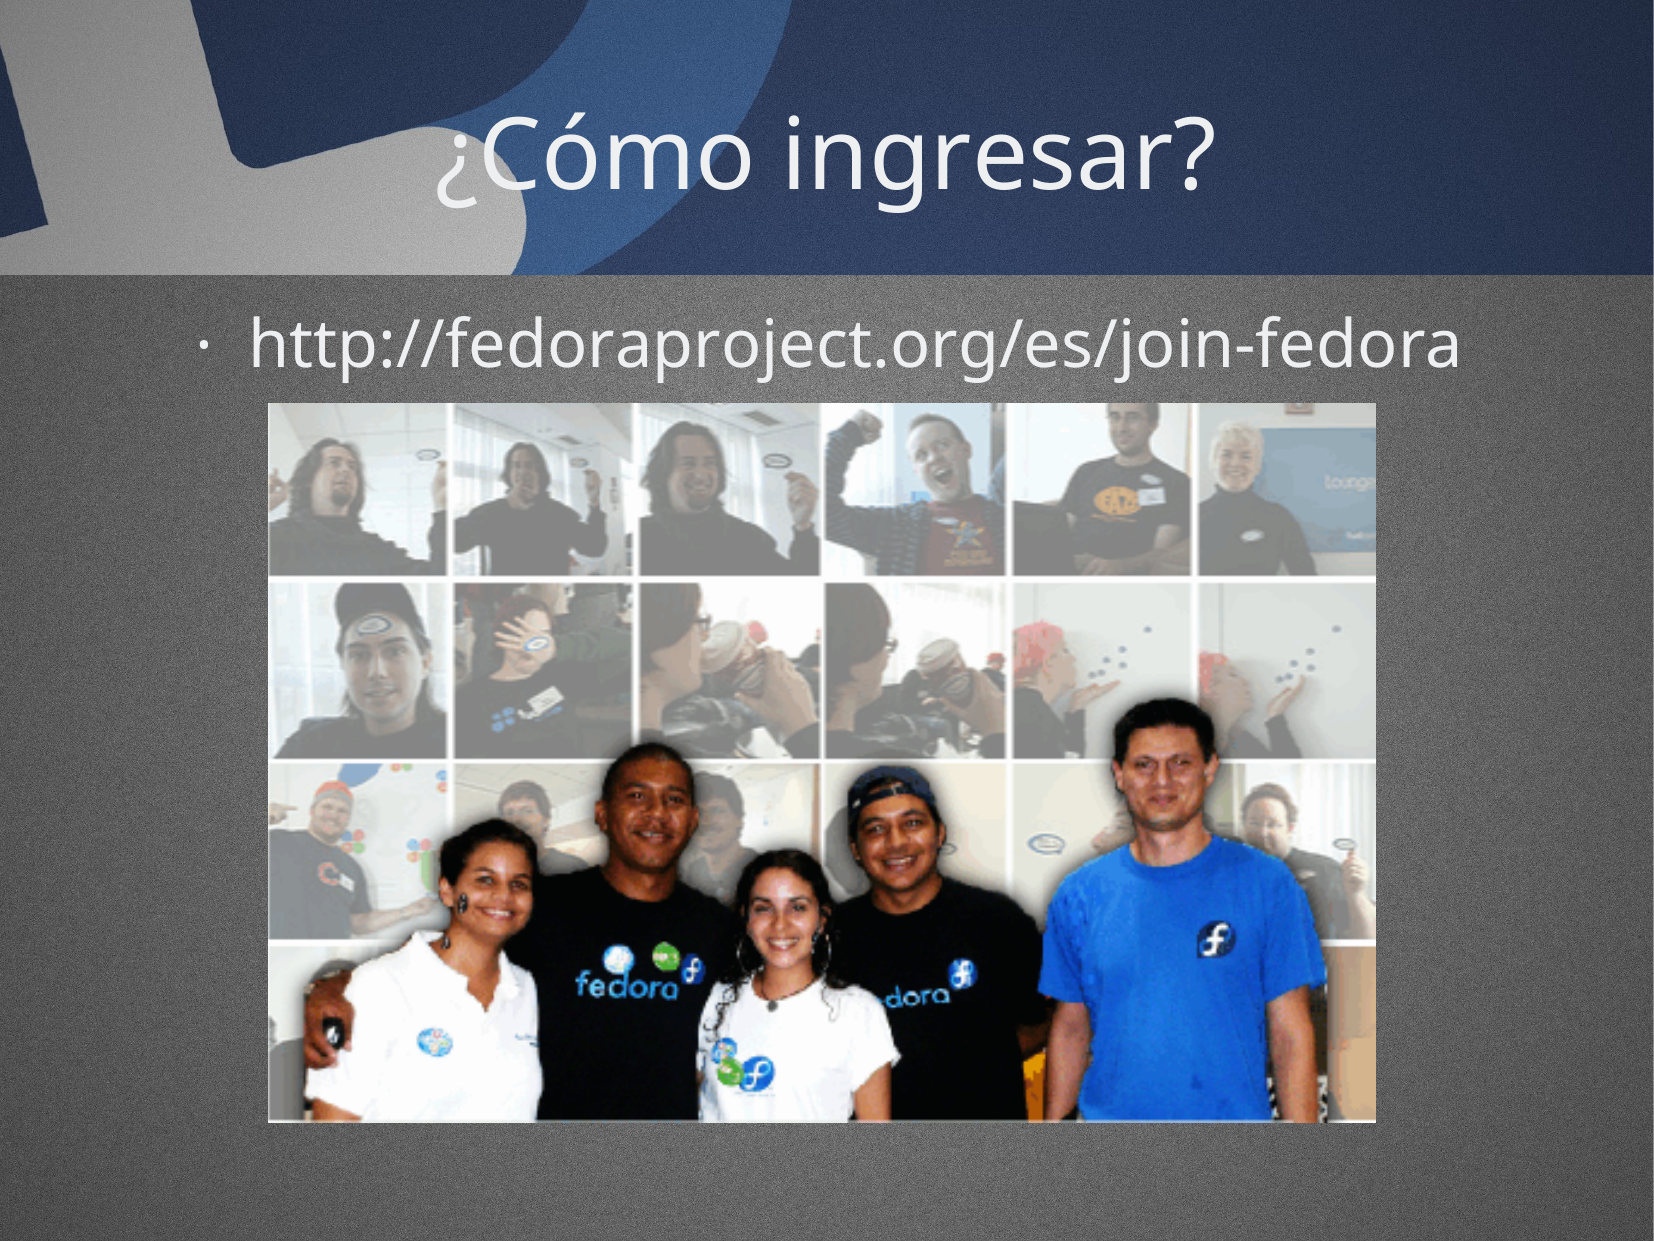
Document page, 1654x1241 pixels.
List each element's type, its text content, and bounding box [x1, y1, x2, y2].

text_box ¿Cómo ingresar? [82, 49, 1571, 257]
picture [0, 0, 1654, 1241]
text_box http://fedoraproject.org/es/join-fedora [76, 303, 1565, 1123]
